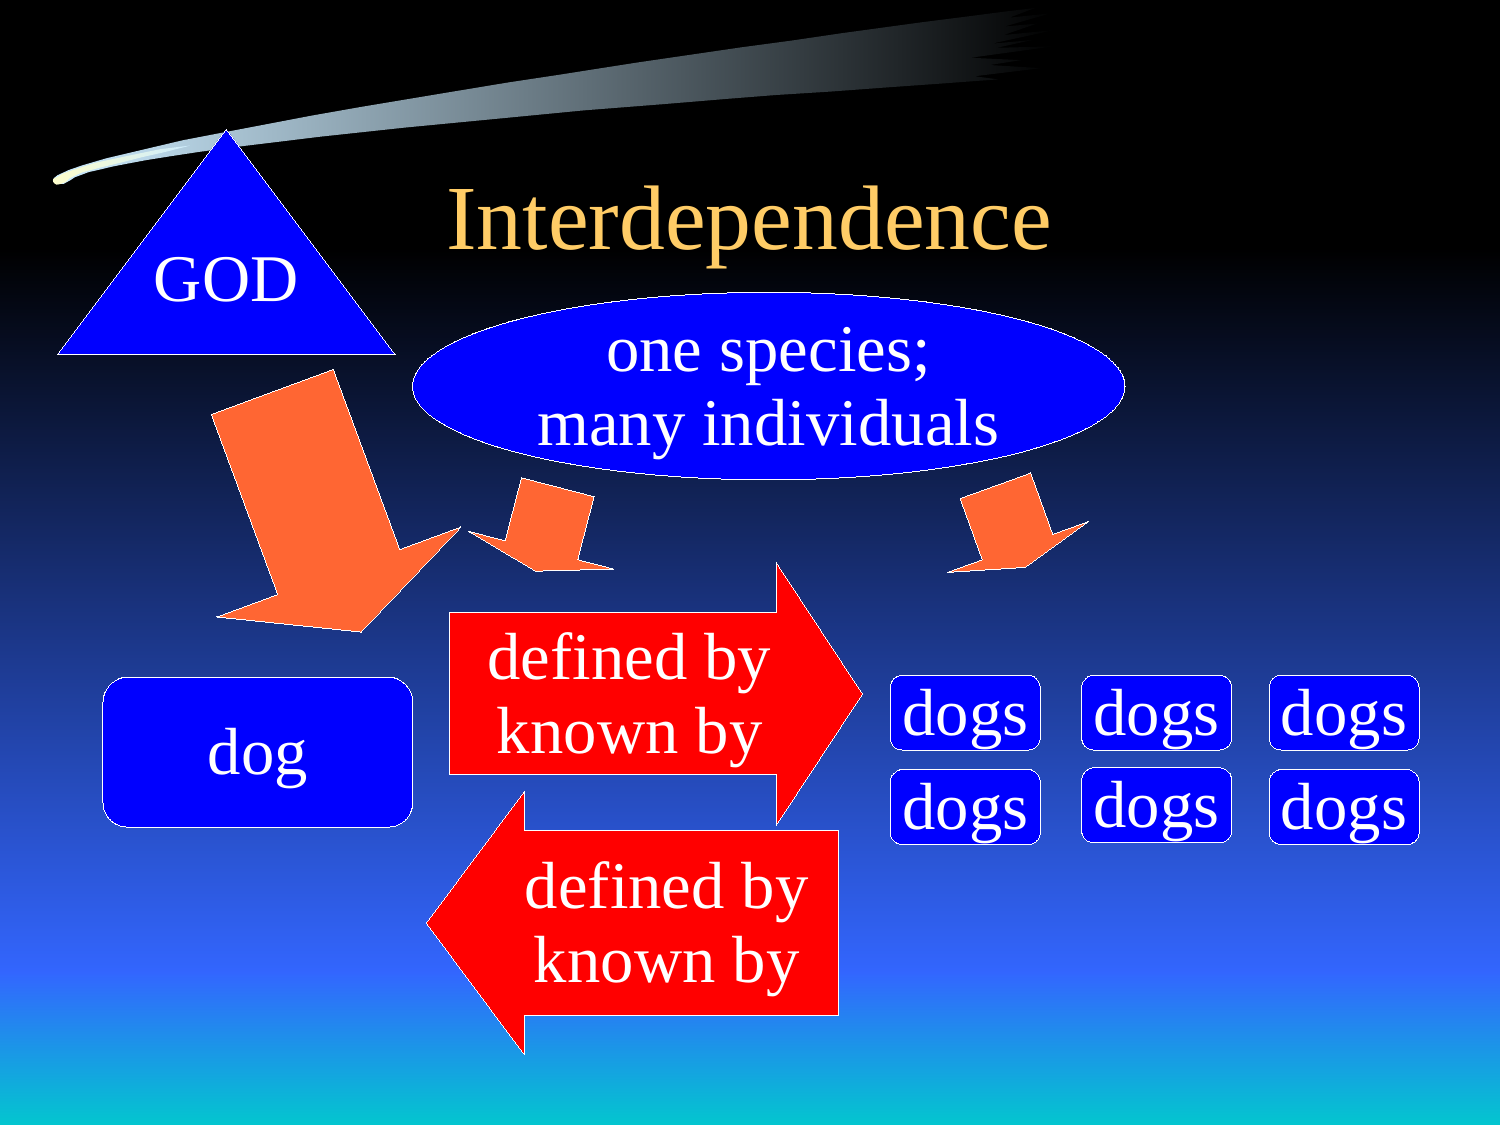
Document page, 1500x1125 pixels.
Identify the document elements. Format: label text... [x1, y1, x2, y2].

text_box [468, 477, 614, 572]
text_box dogs [890, 769, 1041, 845]
text_box dogs [1269, 675, 1420, 751]
text_box dogs [1081, 675, 1232, 751]
title Interdependence [112, 124, 1388, 313]
text_box dogs [1269, 769, 1420, 845]
text_box defined by known by [449, 562, 863, 826]
text_box dog [102, 677, 413, 828]
text_box defined by known by [426, 791, 839, 1055]
text_box dogs [890, 675, 1041, 751]
text_box one species; many individuals [412, 292, 1126, 480]
text_box dogs [1081, 767, 1232, 843]
text_box GOD [57, 129, 396, 355]
text_box [947, 472, 1089, 573]
text_box [211, 369, 461, 633]
